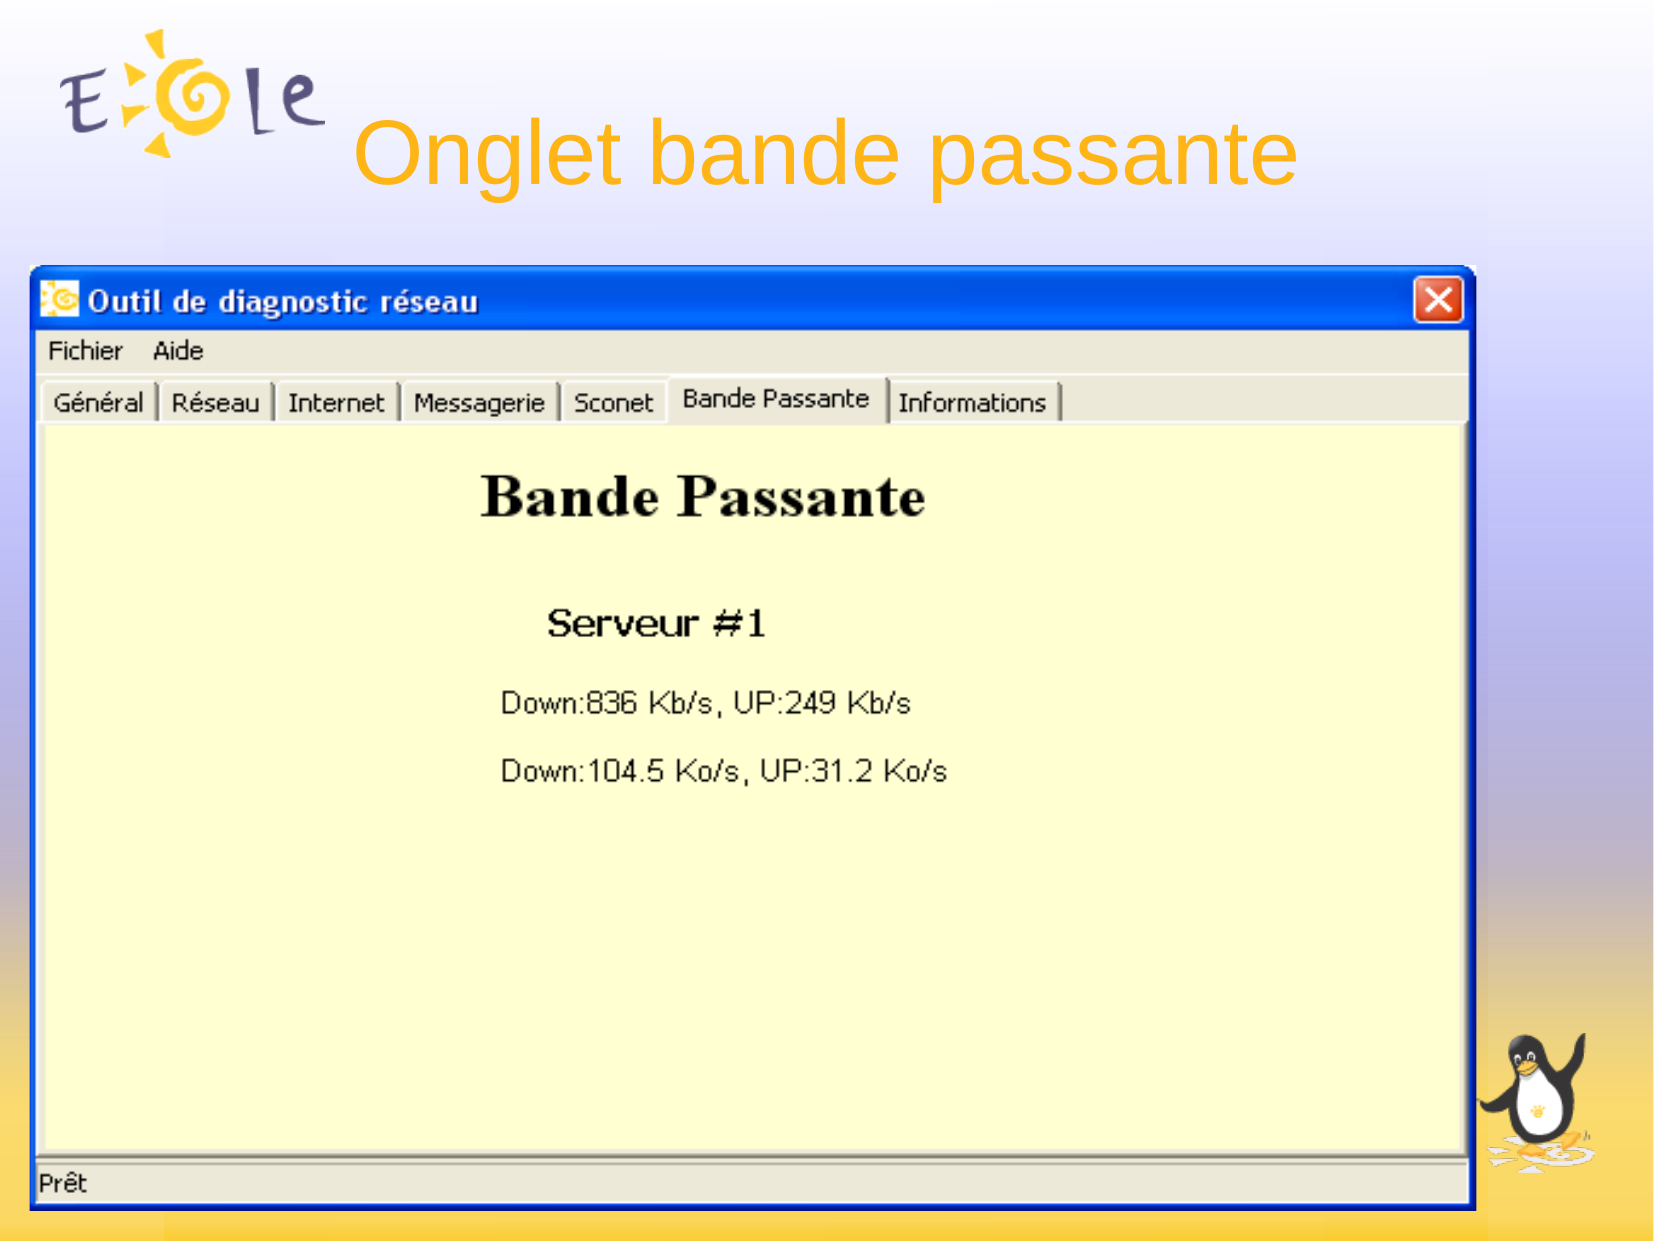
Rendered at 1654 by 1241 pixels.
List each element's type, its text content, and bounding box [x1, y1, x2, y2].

picture [0, 0, 1654, 1241]
title Onglet bande passante [82, 49, 1571, 257]
